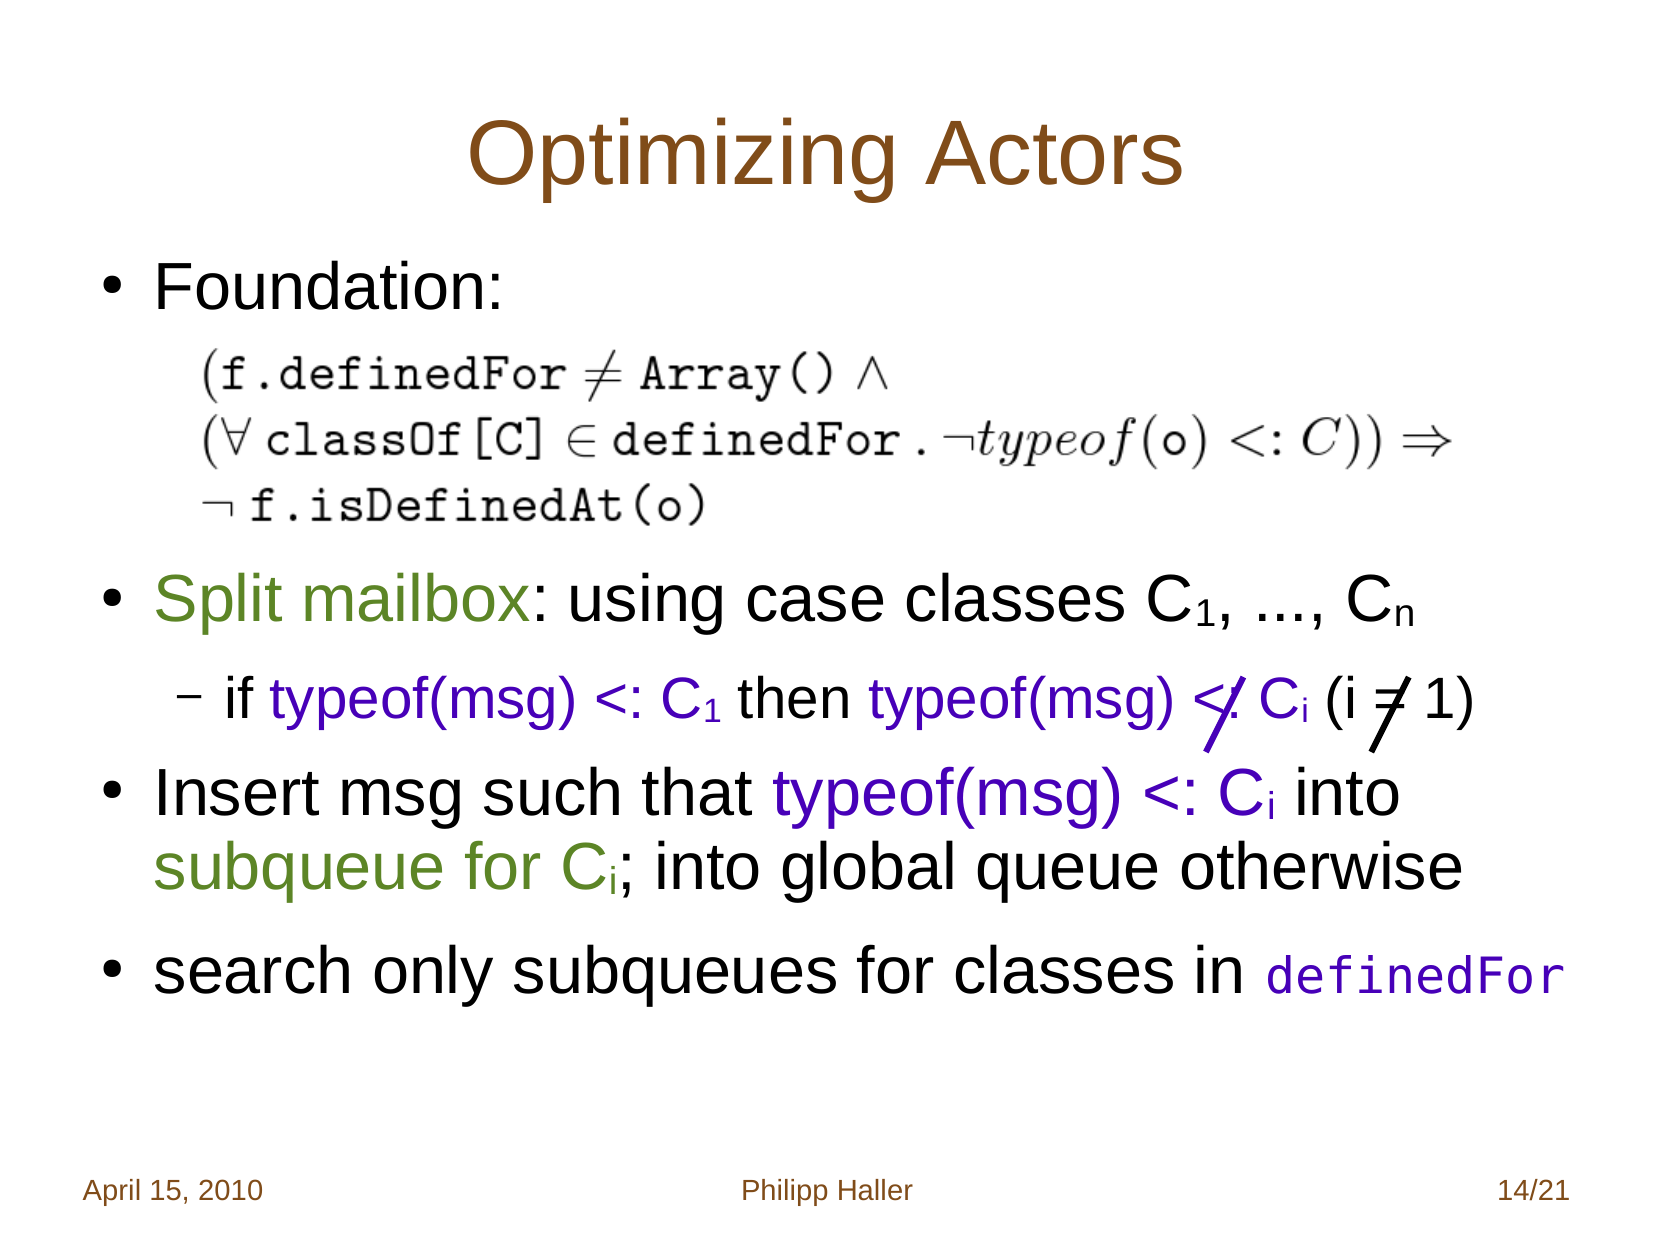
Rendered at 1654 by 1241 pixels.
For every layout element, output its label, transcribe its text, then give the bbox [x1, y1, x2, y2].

title Optimizing Actors [82, 49, 1571, 248]
picture [184, 325, 1469, 540]
list Foundation: Split mailbox: using case classes C1, ..., Cn if typeof(msg) <: C1 then typeof(msg) <: Ci (i = 1) Insert msg such that typeof(msg) <: Ci into subqueue for Ci; into global queue otherwise search only subqueues for classes in definedFor [82, 248, 1571, 1118]
